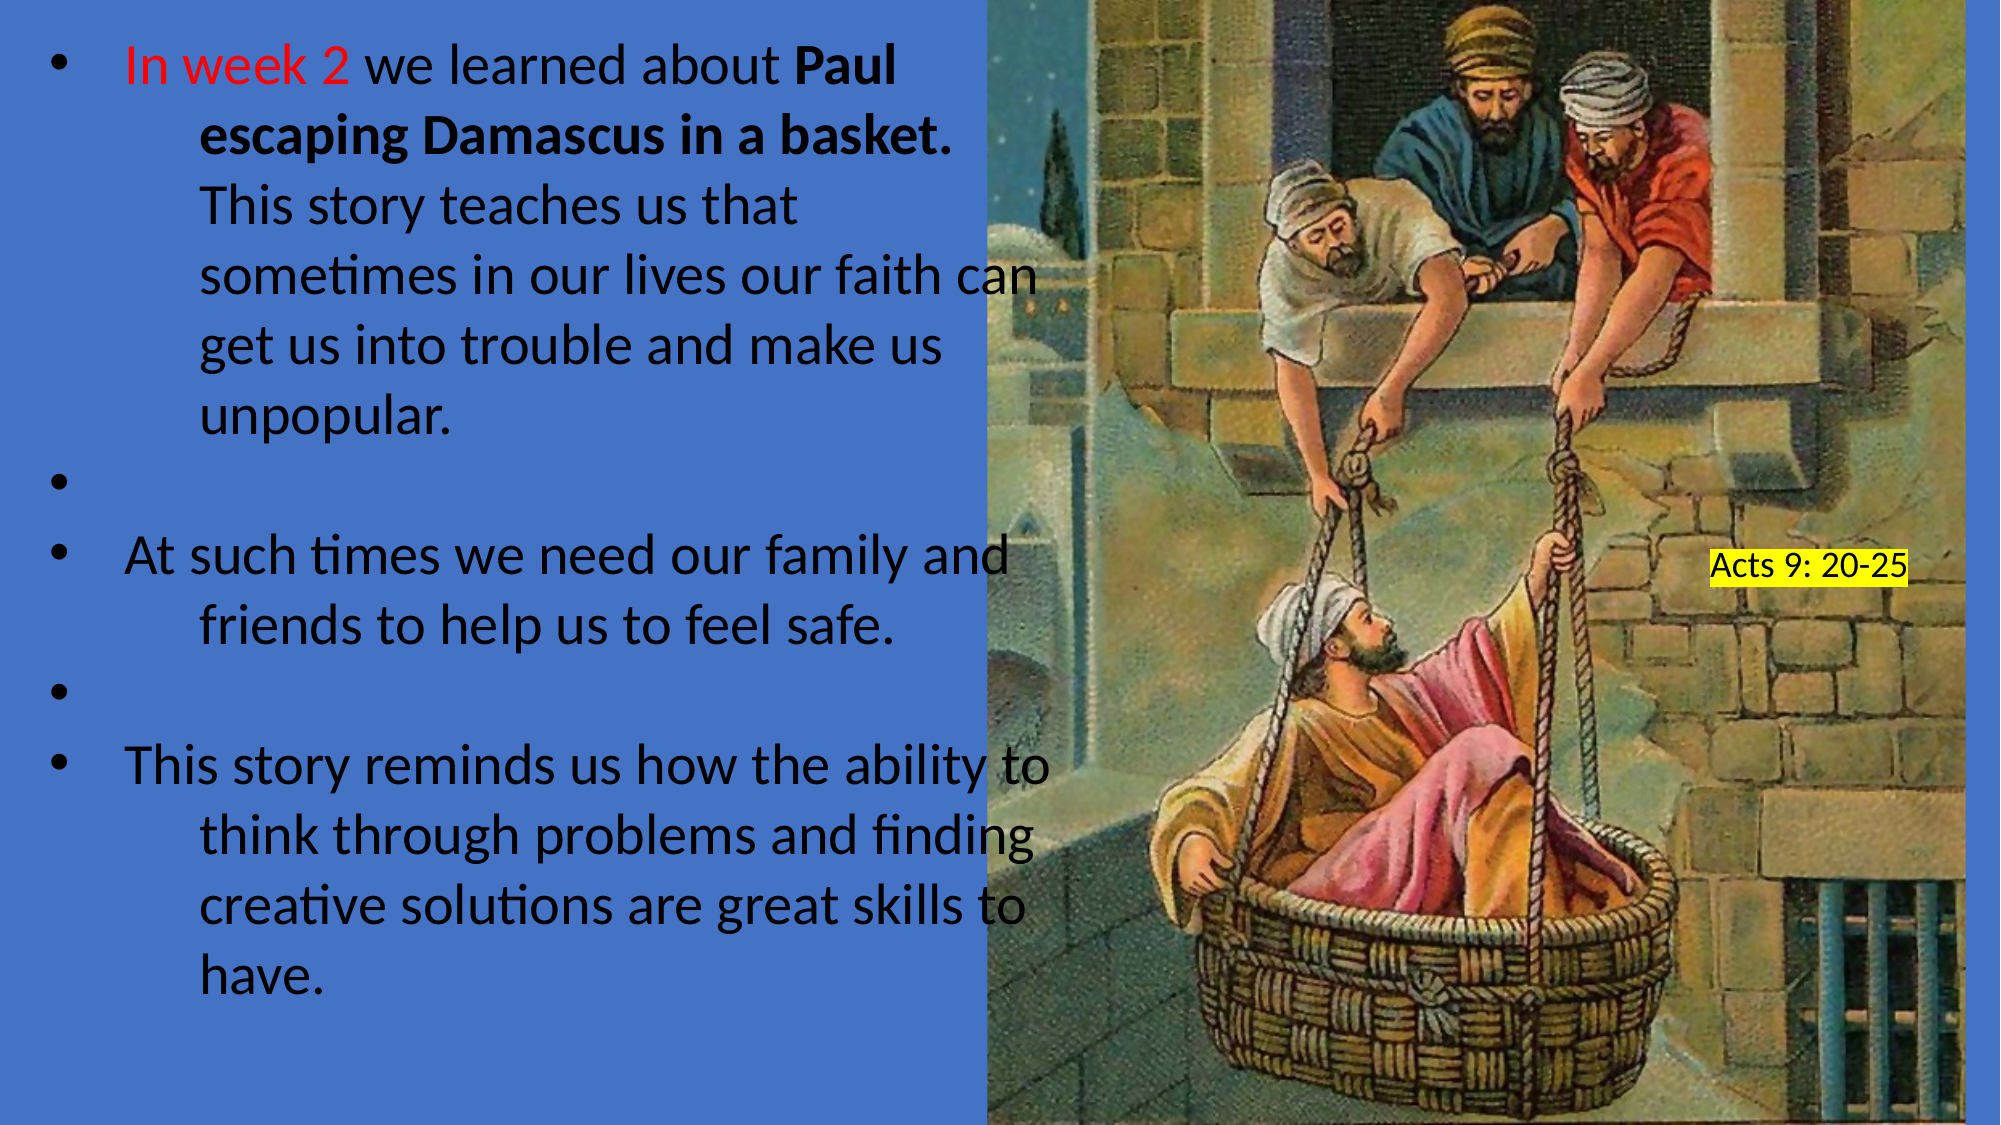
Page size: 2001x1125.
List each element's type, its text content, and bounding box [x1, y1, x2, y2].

text_box [1966, 0, 2000, 1125]
text_box In week 2 we learned about Paul escaping Damascus in a basket. This story teaches us that sometimes in our lives our faith can get us into trouble and make us unpopular. At such times we need our family and friends to help us to feel safe. This story reminds us how the ability to think through problems and finding creative solutions are great skills to have. [34, 18, 1076, 953]
text_box [0, 0, 987, 1125]
picture [987, 0, 1966, 1125]
text_box Acts 9: 20-25 [1695, 532, 1943, 593]
